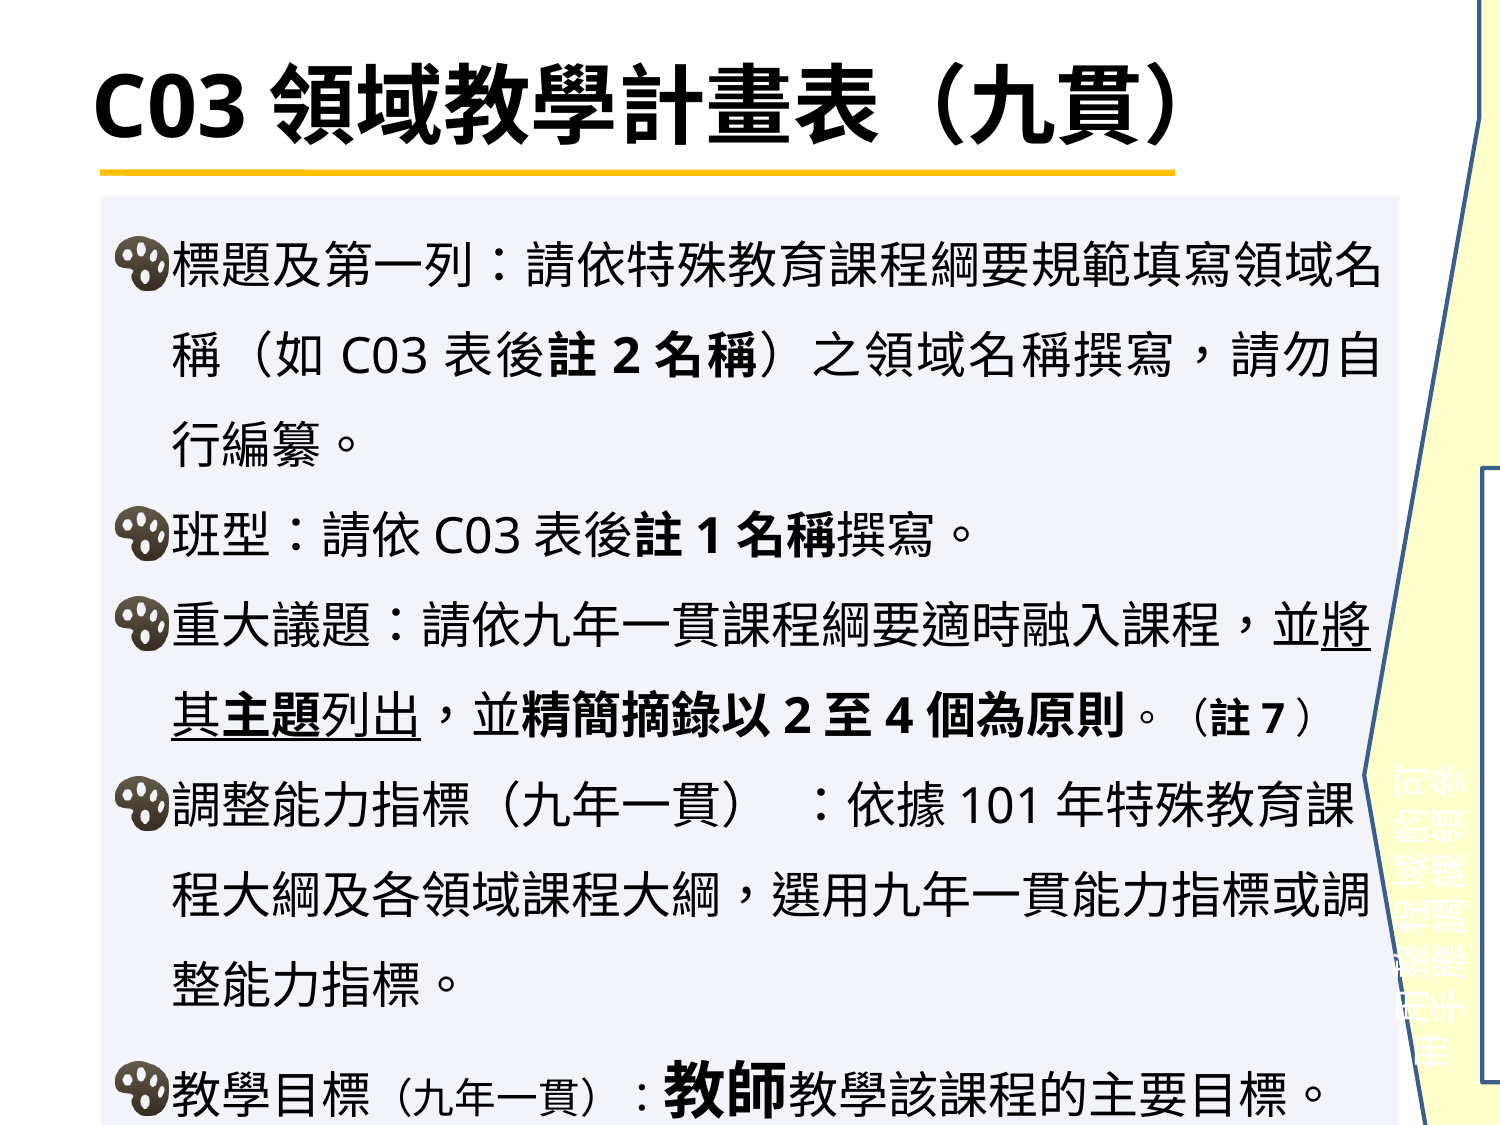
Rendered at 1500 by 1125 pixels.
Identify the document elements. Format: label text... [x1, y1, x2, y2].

text_box 可參酌領域課程調整應用手冊 [1364, 0, 1500, 1125]
text_box C03領域教學計畫表（九貫） [76, 42, 1258, 163]
text_box 標題及第一列：請依特殊教育課程綱要規範填寫領域名稱（如C03表後註2名稱）之領域名稱撰寫，請勿自行編纂。 班型：請依C03表後註1名稱撰寫。 重大議題：請依九年一貫課程綱要適時融入課程，並將其主題列出，並精簡摘錄以2至4個為原則。（註7） 調整能力指標（九年一貫） ：依據101年特殊教育課程大綱及各領域課程大綱，選用九年一貫能力指標或調整能力指標。 教學目標（九年一貫）：教師教學該課程的主要目標。 [100, 196, 1400, 1125]
picture [115, 236, 169, 291]
picture [115, 776, 169, 831]
picture [115, 1061, 169, 1116]
picture [115, 596, 169, 651]
picture [115, 506, 169, 561]
